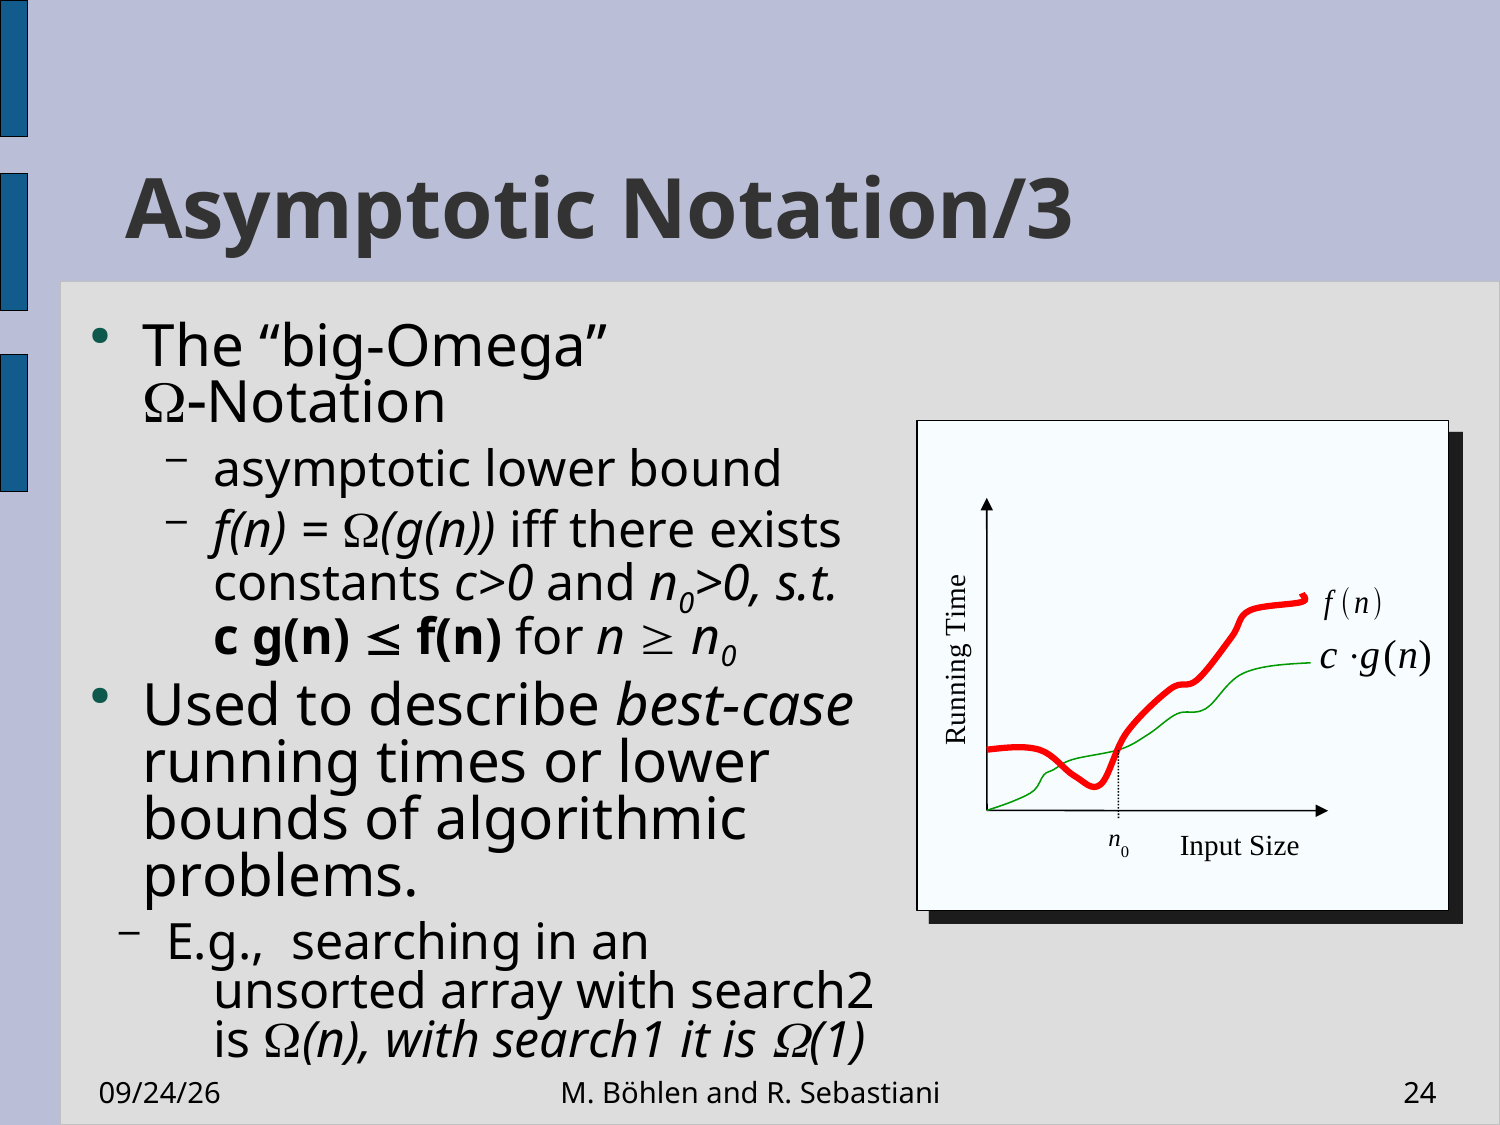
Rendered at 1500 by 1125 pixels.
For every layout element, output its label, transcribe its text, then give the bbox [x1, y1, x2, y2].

text_box Running Time [935, 526, 986, 761]
text_box Running Time [988, 526, 992, 746]
chart [1314, 631, 1439, 686]
text_box [916, 420, 1449, 911]
list The “big-Omega” Notation asymptotic lower bound f(n) = (g(n)) iff there exists constants c>0 and n0>0, s.t. c g(n)  f(n) for n  n0 Used to describe best-case running times or lower bounds of algorithmic problems. E.g., searching in an unsorted array with search2 is (n), with search1 it is (1) [57, 312, 892, 1037]
chart [1100, 819, 1139, 863]
title Asymptotic Notation/3 [110, 67, 1392, 271]
chart [1310, 576, 1393, 623]
text_box Input Size [1165, 825, 1399, 882]
